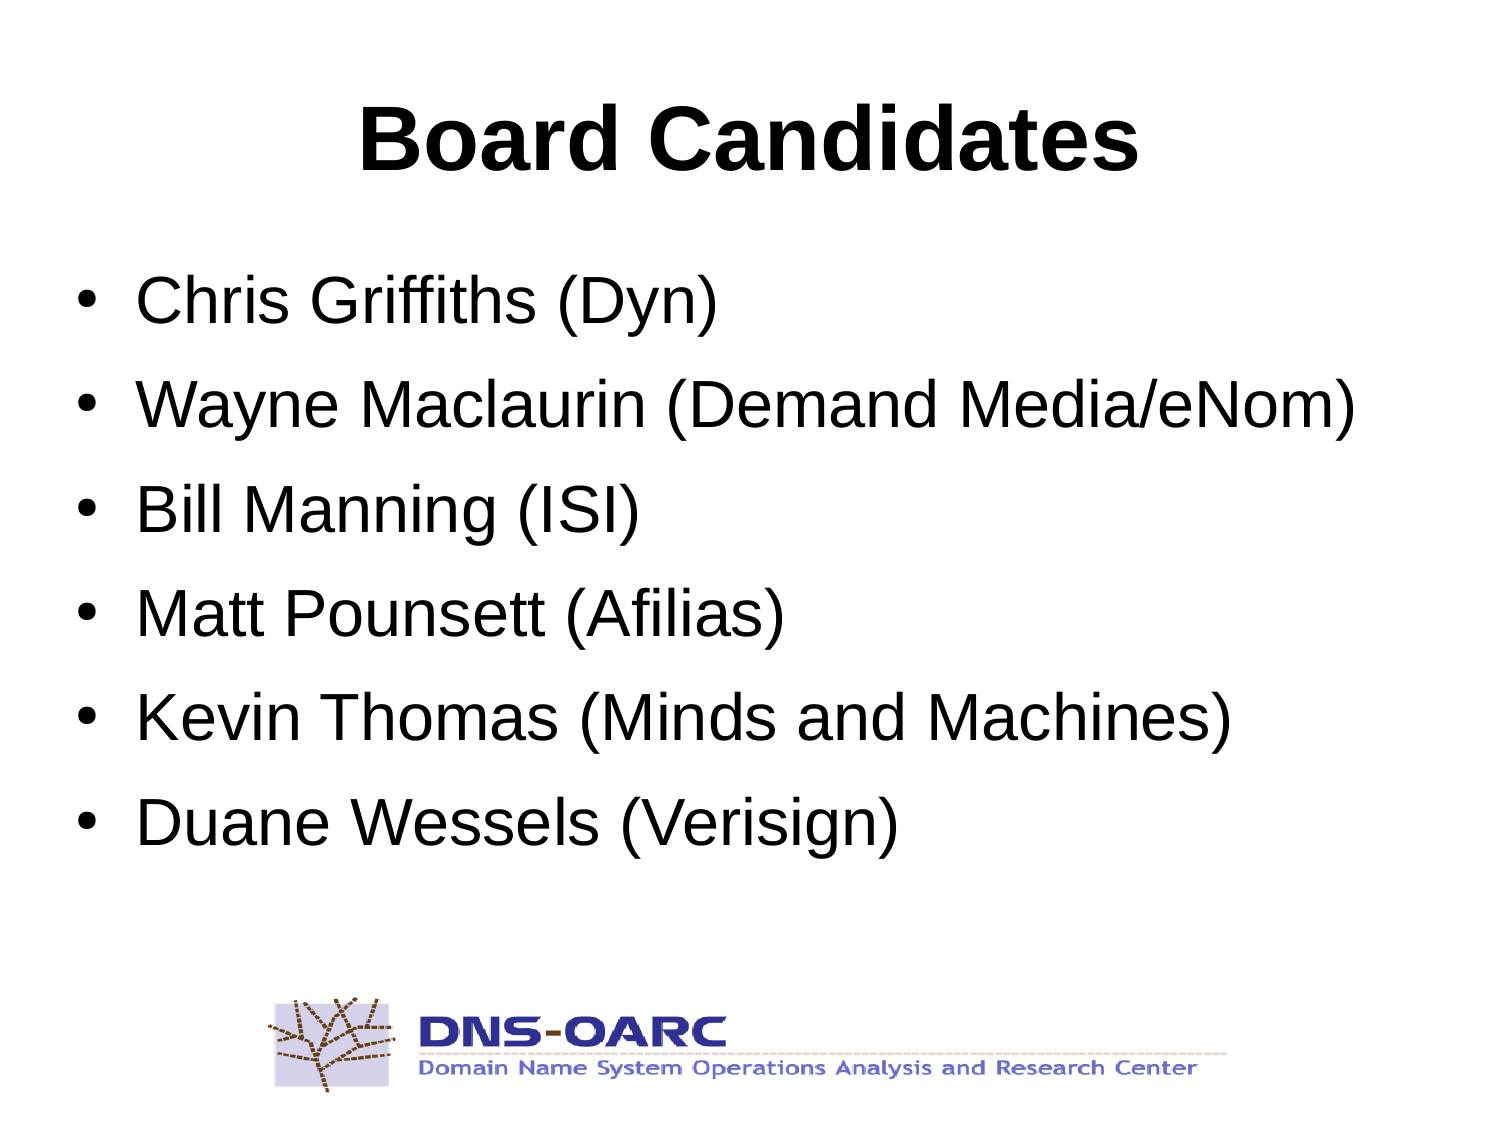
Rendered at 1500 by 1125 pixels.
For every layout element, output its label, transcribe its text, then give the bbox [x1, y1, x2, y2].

list Chris Griffiths (Dyn) Wayne Maclaurin (Demand Media/eNom) Bill Manning (ISI) Matt Pounsett (Afilias) Kevin Thomas (Minds and Machines) Duane Wessels (Verisign) [75, 263, 1425, 916]
title Board Candidates [75, 44, 1425, 233]
picture [214, 991, 1259, 1099]
